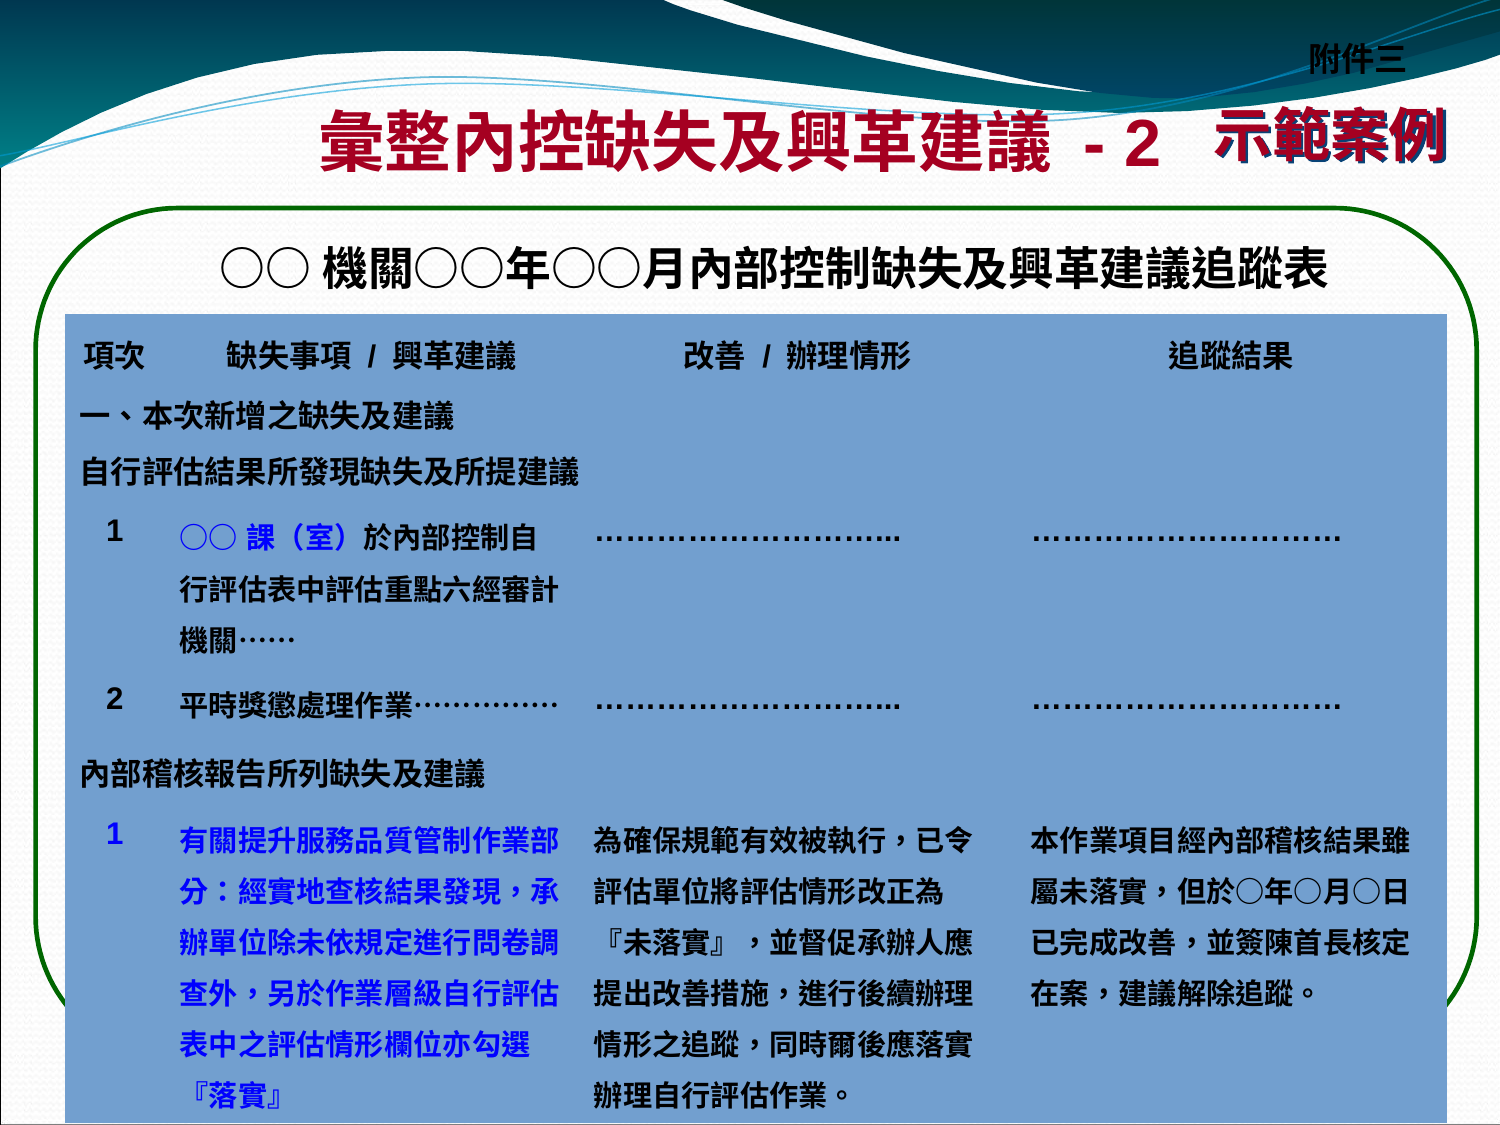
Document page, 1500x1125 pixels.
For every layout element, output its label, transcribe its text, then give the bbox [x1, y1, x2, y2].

table_header 項次 [65, 314, 165, 383]
table_cell 有關提升服務品質管制作業部分：經實地查核結果發現，承辦單位除未依規定進行問卷調查外，另於作業層級自行評估表中之評估情形欄位亦勾選『落實』 [165, 802, 579, 1123]
table_cell 內部稽核報告所列缺失及建議 [65, 733, 1447, 802]
table_cell ○○課（室）於內部控制自行評估表中評估重點六經審計機關…… [165, 499, 579, 667]
table_cell 一、本次新增之缺失及建議 [65, 383, 1447, 444]
table_header 缺失事項 / 興革建議 [165, 314, 579, 383]
table_header 追蹤結果 [1016, 314, 1447, 383]
table_cell 1 [65, 802, 165, 1123]
table_cell ………………………... [579, 667, 1016, 733]
table_cell 平時獎懲處理作業…………… [165, 667, 579, 733]
table_header 改善 / 辦理情形 [579, 314, 1016, 383]
table_cell 為確保規範有效被執行，已令評估單位將評估情形改正為『未落實』，並督促承辦人應提出改善措施，進行後續辦理情形之追蹤，同時爾後應落實辦理自行評估作業。 [579, 802, 1016, 1123]
table_cell 2 [65, 667, 165, 733]
table_cell ………………………… [1016, 499, 1447, 667]
table_cell 1 [65, 499, 165, 667]
list ○○機關○○年○○月內部控制缺失及興革建議追蹤表 [76, 231, 1427, 303]
text_box 示範案例 [1199, 90, 1462, 175]
table_cell ………………………... [579, 499, 1016, 667]
table_cell 自行評估結果所發現缺失及所提建議 [65, 444, 1447, 499]
table_cell ………………………… [1016, 667, 1447, 733]
text_box 附件三 [1293, 31, 1436, 90]
title 彙整內控缺失及興革建議 - 2 [64, 54, 1415, 181]
table_cell 本作業項目經內部稽核結果雖屬未落實，但於○年○月○日已完成改善，並簽陳首長核定在案，建議解除追蹤。 [1016, 802, 1447, 1123]
